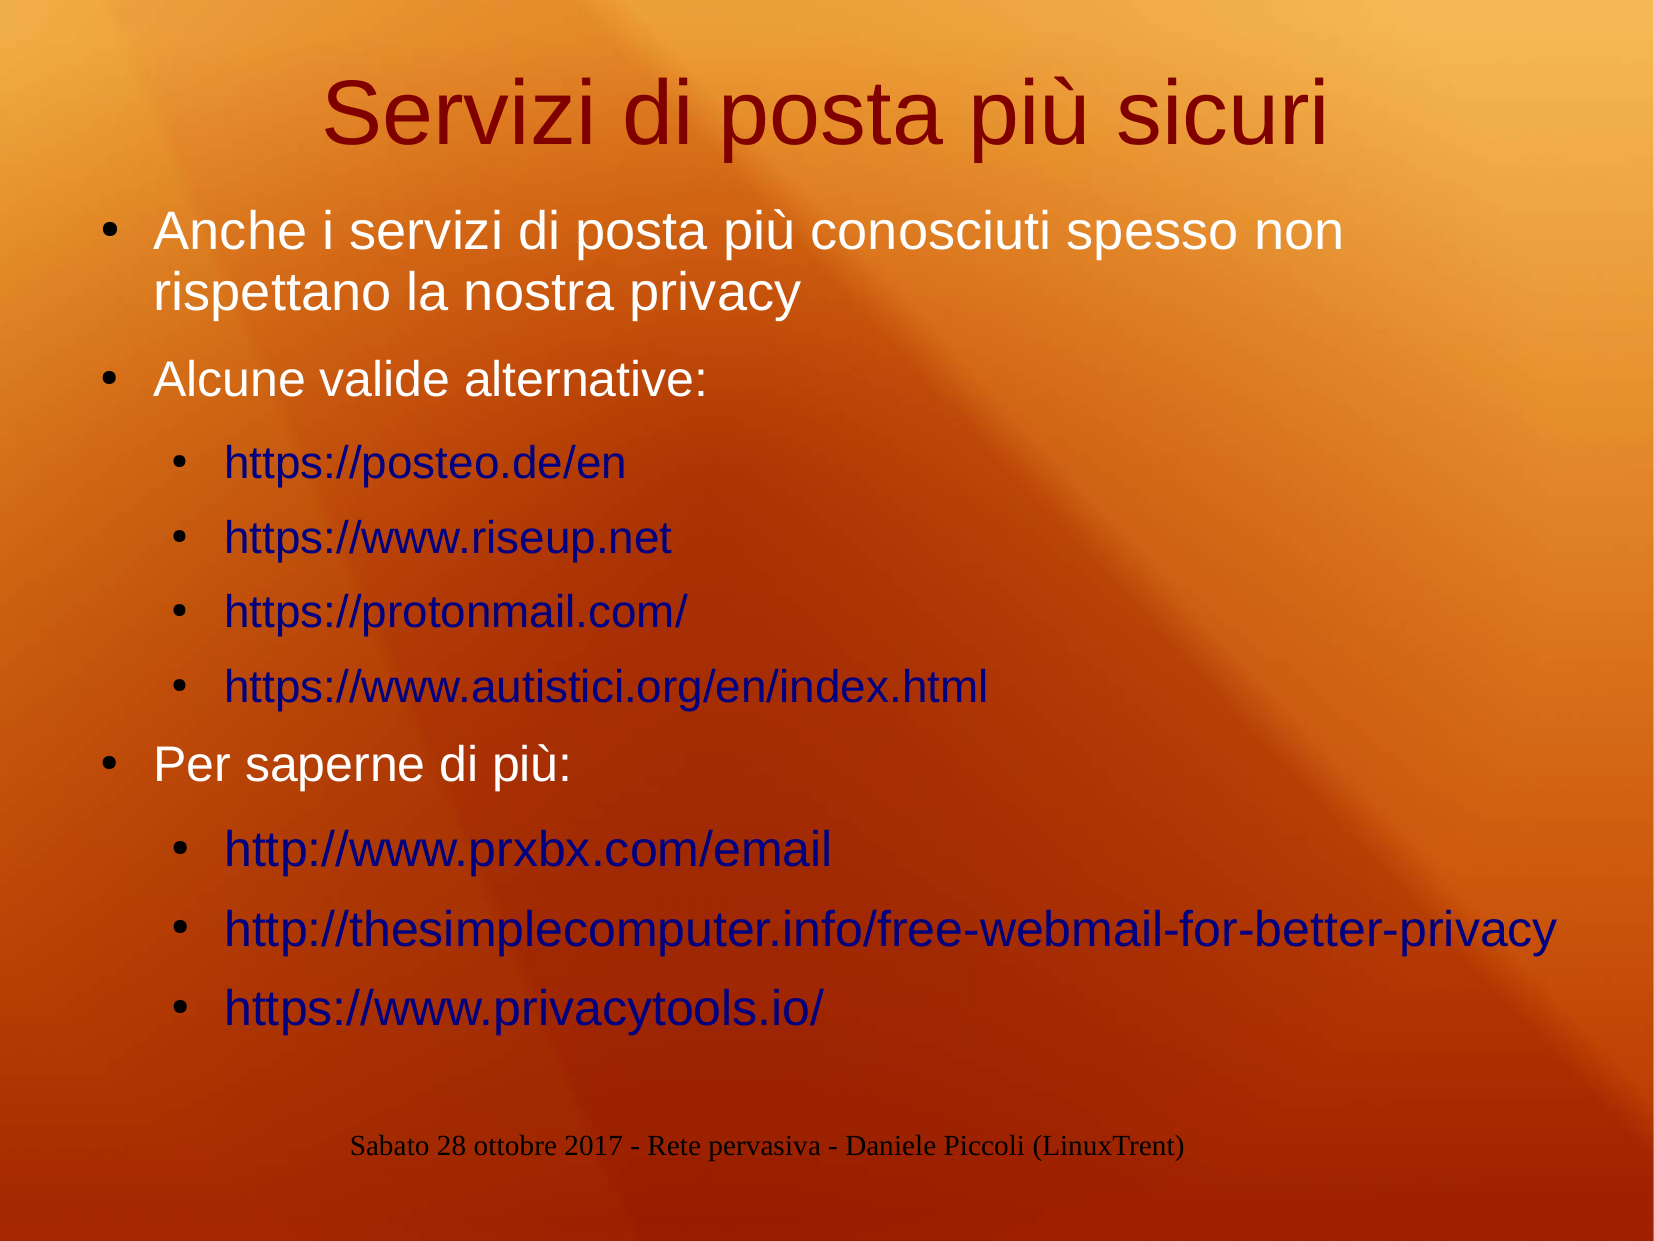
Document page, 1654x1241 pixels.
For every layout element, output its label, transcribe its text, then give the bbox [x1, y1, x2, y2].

title Servizi di posta più sicuri [82, 49, 1571, 178]
picture [0, 0, 1654, 1241]
list Anche i servizi di posta più conosciuti spesso non rispettano la nostra privacy Alcune valide alternative: https://posteo.de/en https://www.riseup.net https://protonmail.com/ https://www.autistici.org/en/index.html Per saperne di più: http://www.prxbx.com/email http://thesimplecomputer.info/free-webmail-for-better-privacy https://www.privacytools.io/ [82, 200, 1571, 1156]
